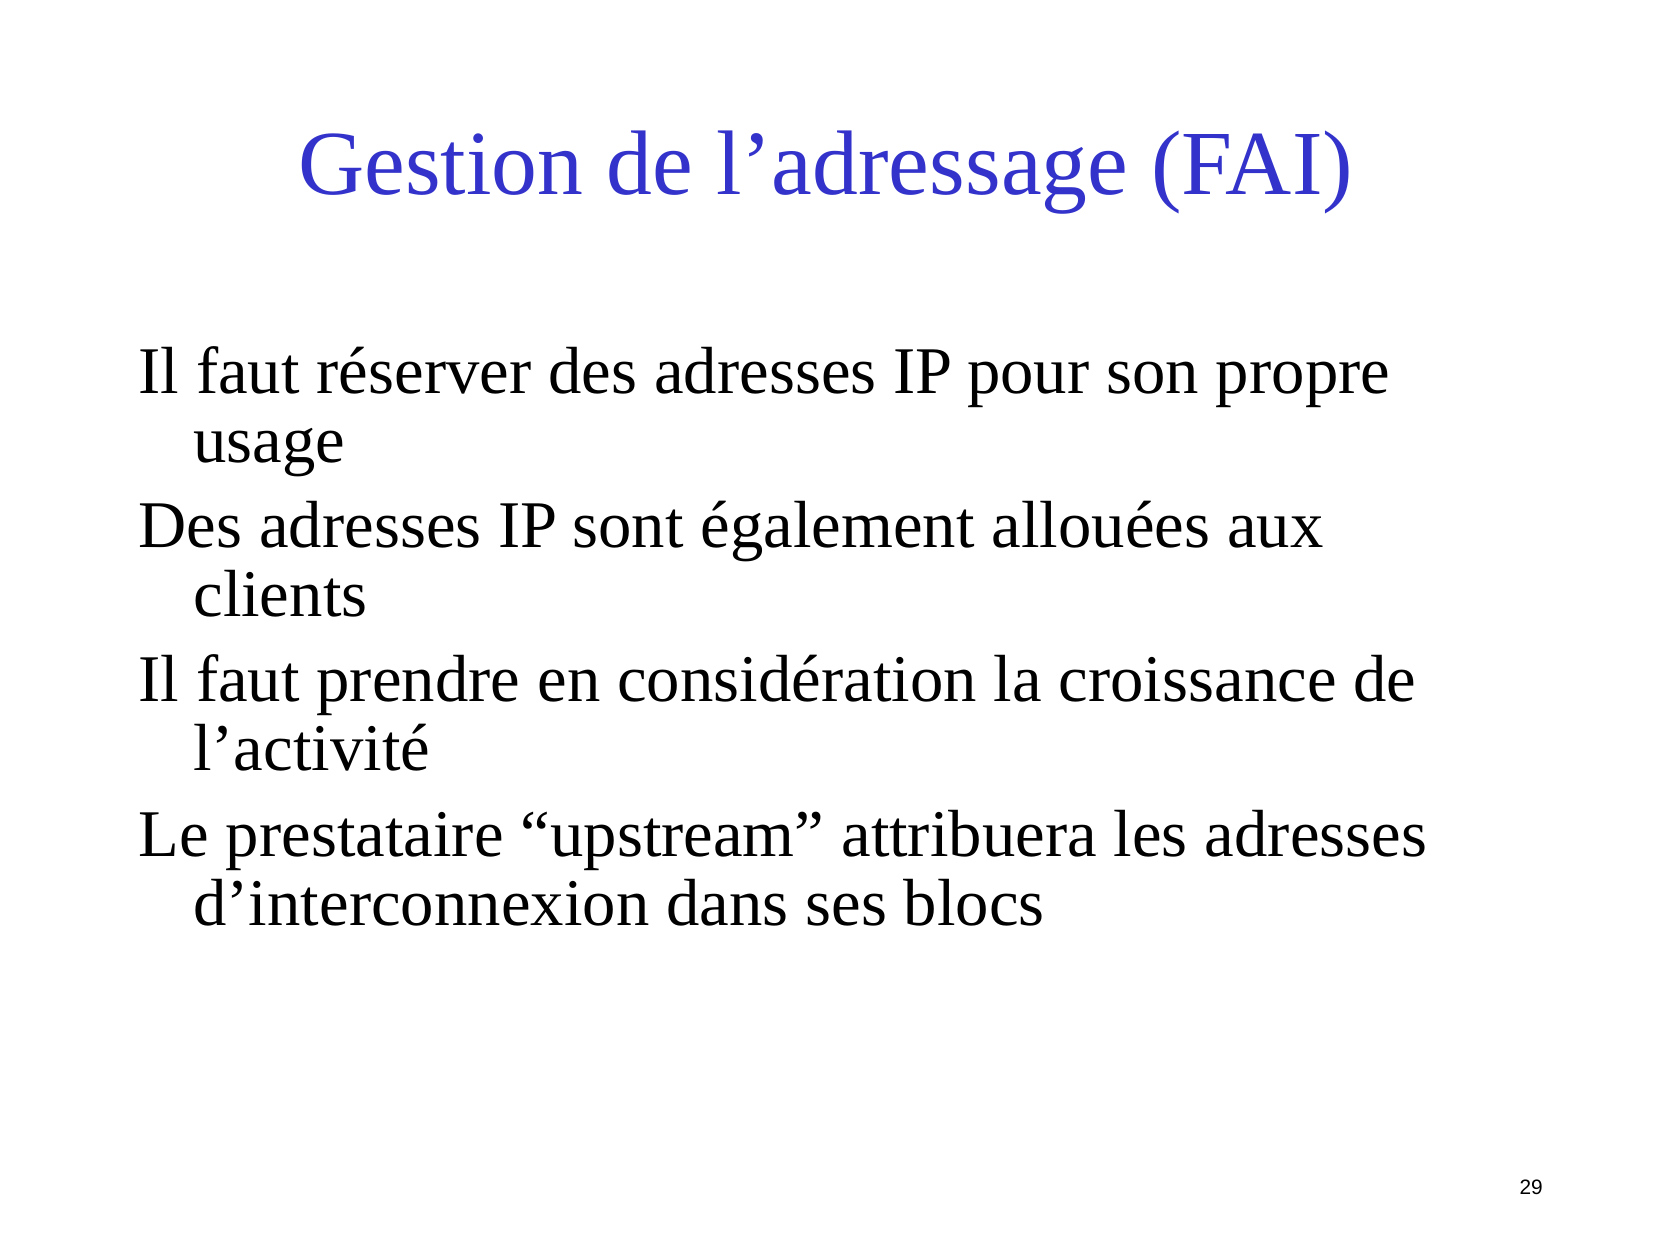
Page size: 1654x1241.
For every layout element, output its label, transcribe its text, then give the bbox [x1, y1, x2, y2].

list Il faut réserver des adresses IP pour son propre usage Des adresses IP sont également allouées aux clients Il faut prendre en considération la croissance de l’activité Le prestataire “upstream” attribuera les adresses d’interconnexion dans ses blocs [123, 330, 1530, 1131]
title Gestion de l’adressage (FAI)‏ [123, 41, 1530, 290]
